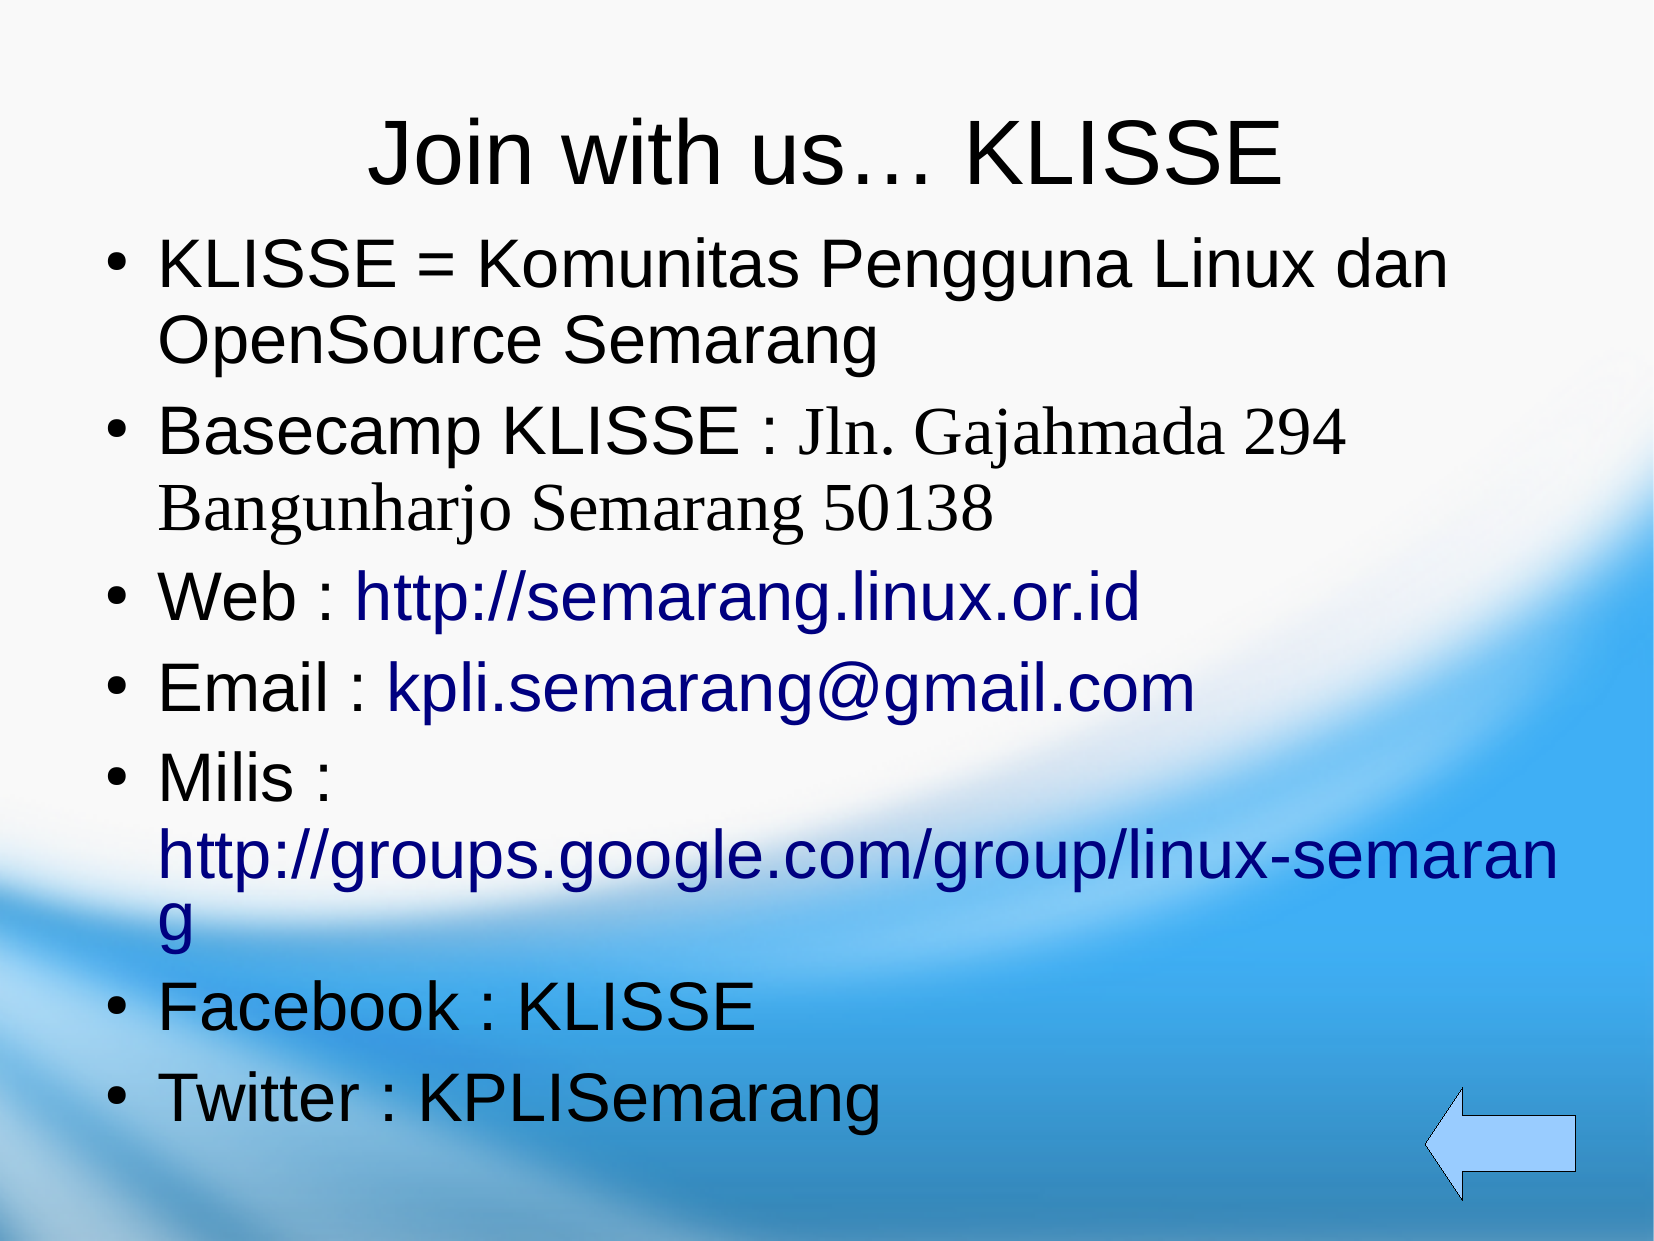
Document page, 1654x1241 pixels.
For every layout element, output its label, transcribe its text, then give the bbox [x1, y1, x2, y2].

text_box [1425, 1087, 1576, 1201]
title Join with us… KLISSE [82, 49, 1571, 257]
picture [0, 0, 1654, 1241]
list KLISSE = Komunitas Pengguna Linux dan OpenSource Semarang Basecamp KLISSE : Jln. Gajahmada 294 Bangunharjo Semarang 50138 Web : http://semarang.linux.or.id Email : kpli.semarang@gmail.com Milis : http://groups.google.com/group/linux-semarang Facebook : KLISSE Twitter : KPLISemarang [86, 225, 1576, 1201]
